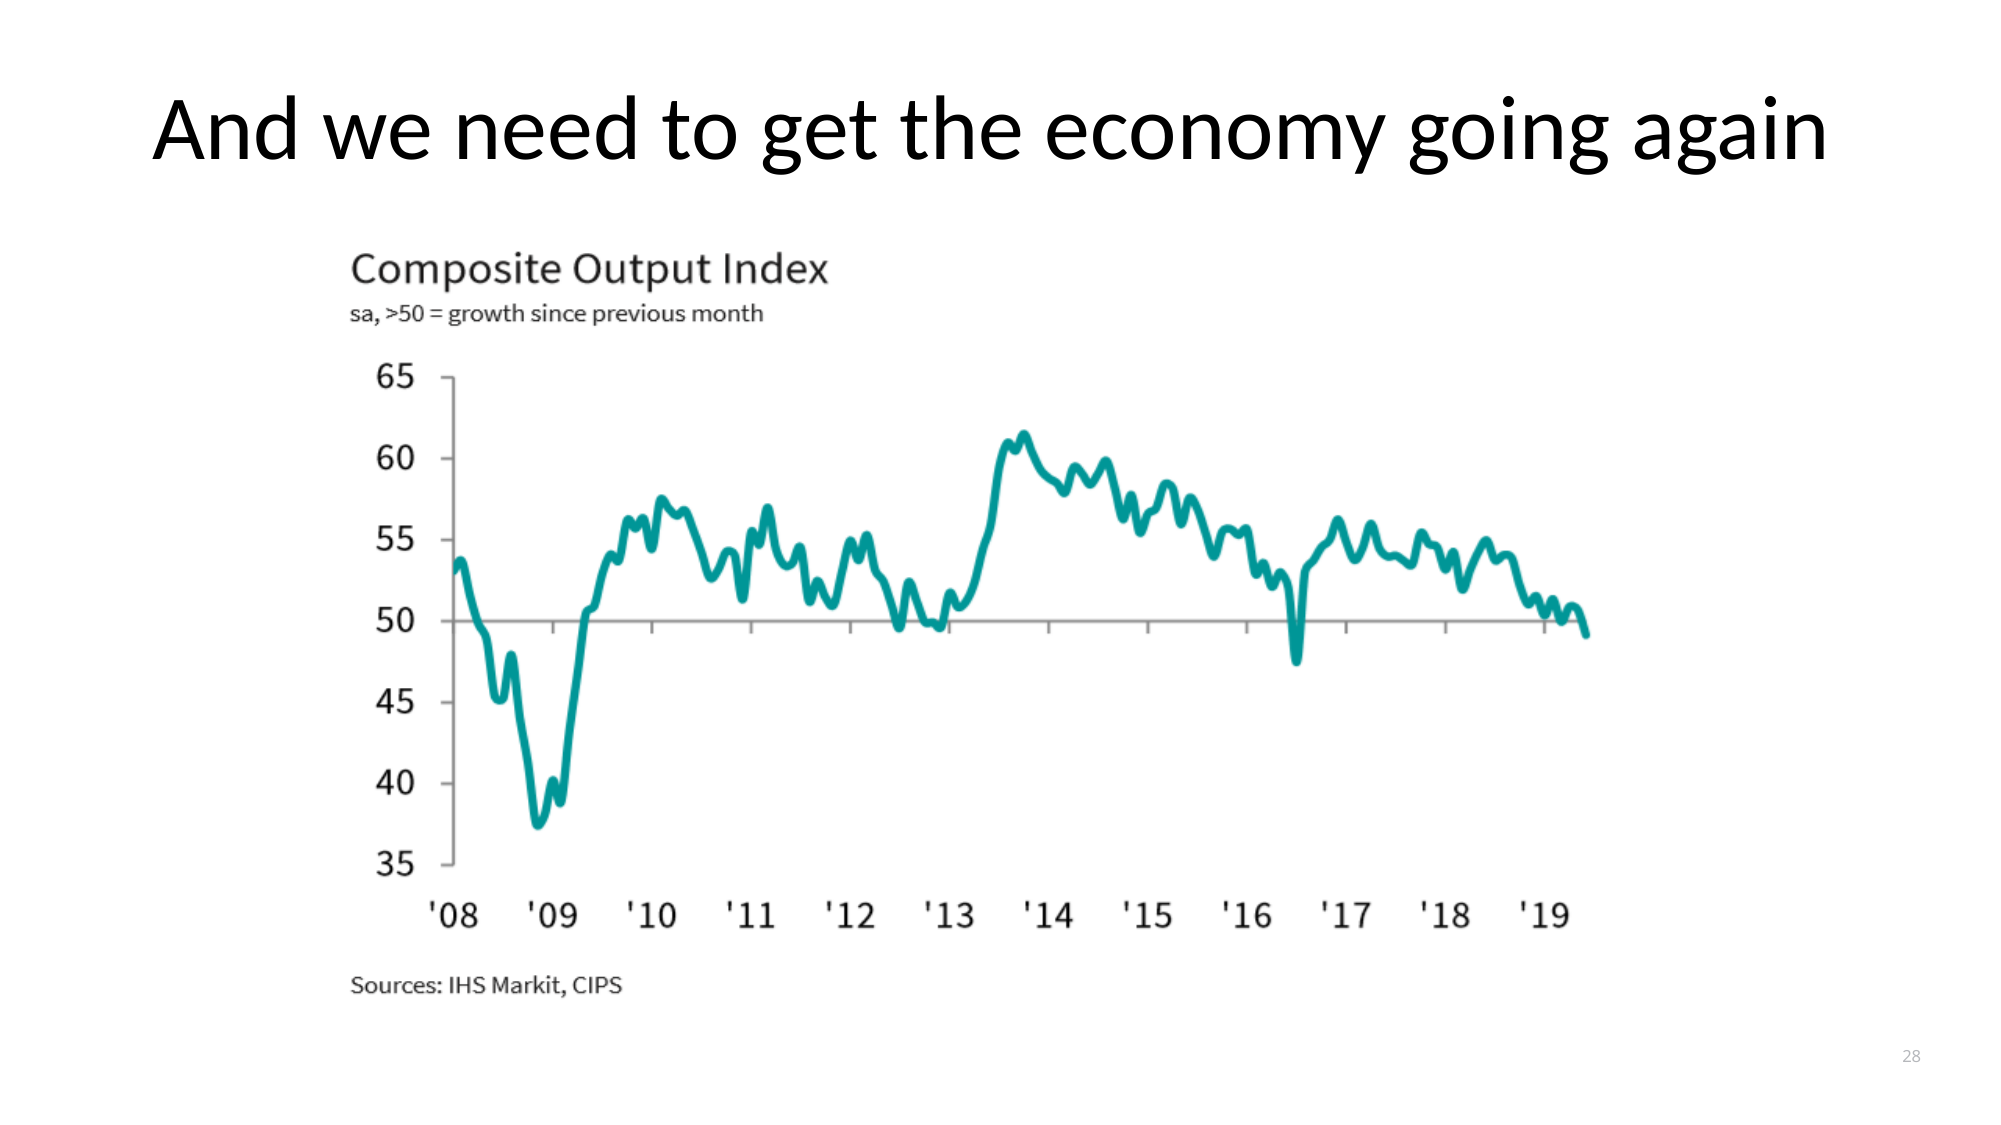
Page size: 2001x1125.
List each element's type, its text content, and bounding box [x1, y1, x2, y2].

picture [341, 215, 1659, 1017]
text_box [1887, 1038, 1967, 1071]
title And we need to get the economy going again [137, 59, 1863, 201]
